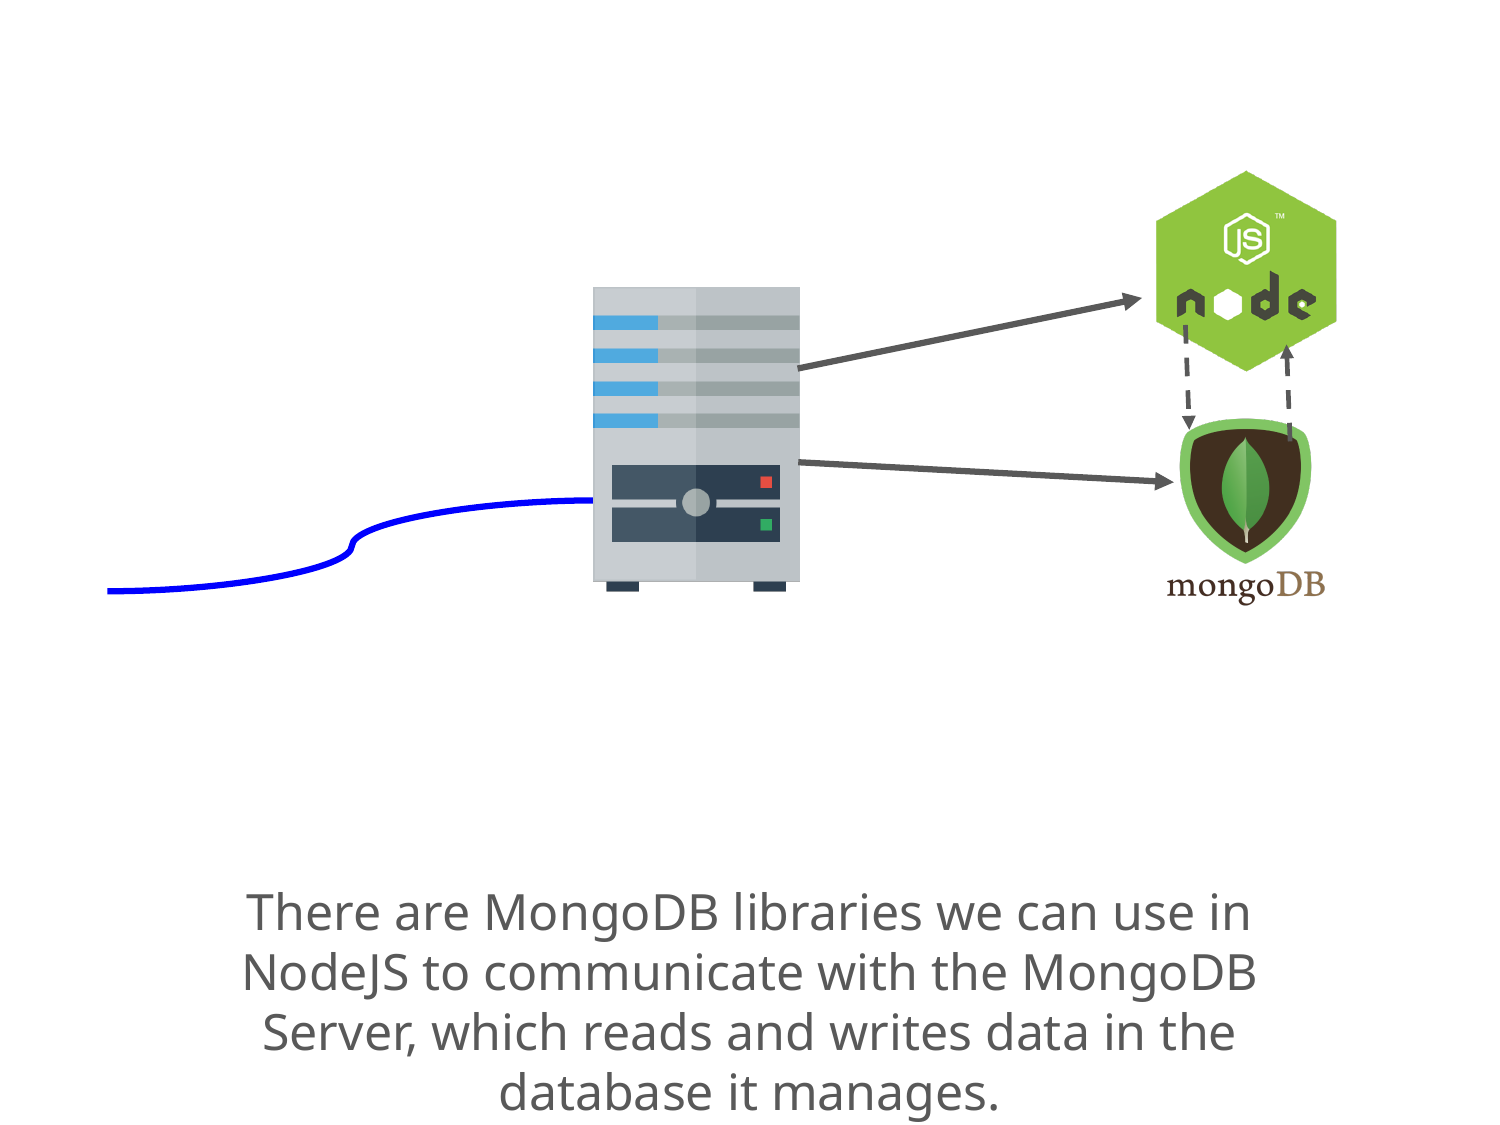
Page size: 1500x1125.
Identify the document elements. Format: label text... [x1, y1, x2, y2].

picture [1142, 391, 1349, 634]
picture [531, 280, 857, 606]
list There are MongoDB libraries we can use in NodeJS to communicate with the MongoDB Server, which reads and writes data in the database it manages. [148, 865, 1352, 1044]
picture [1142, 168, 1349, 375]
